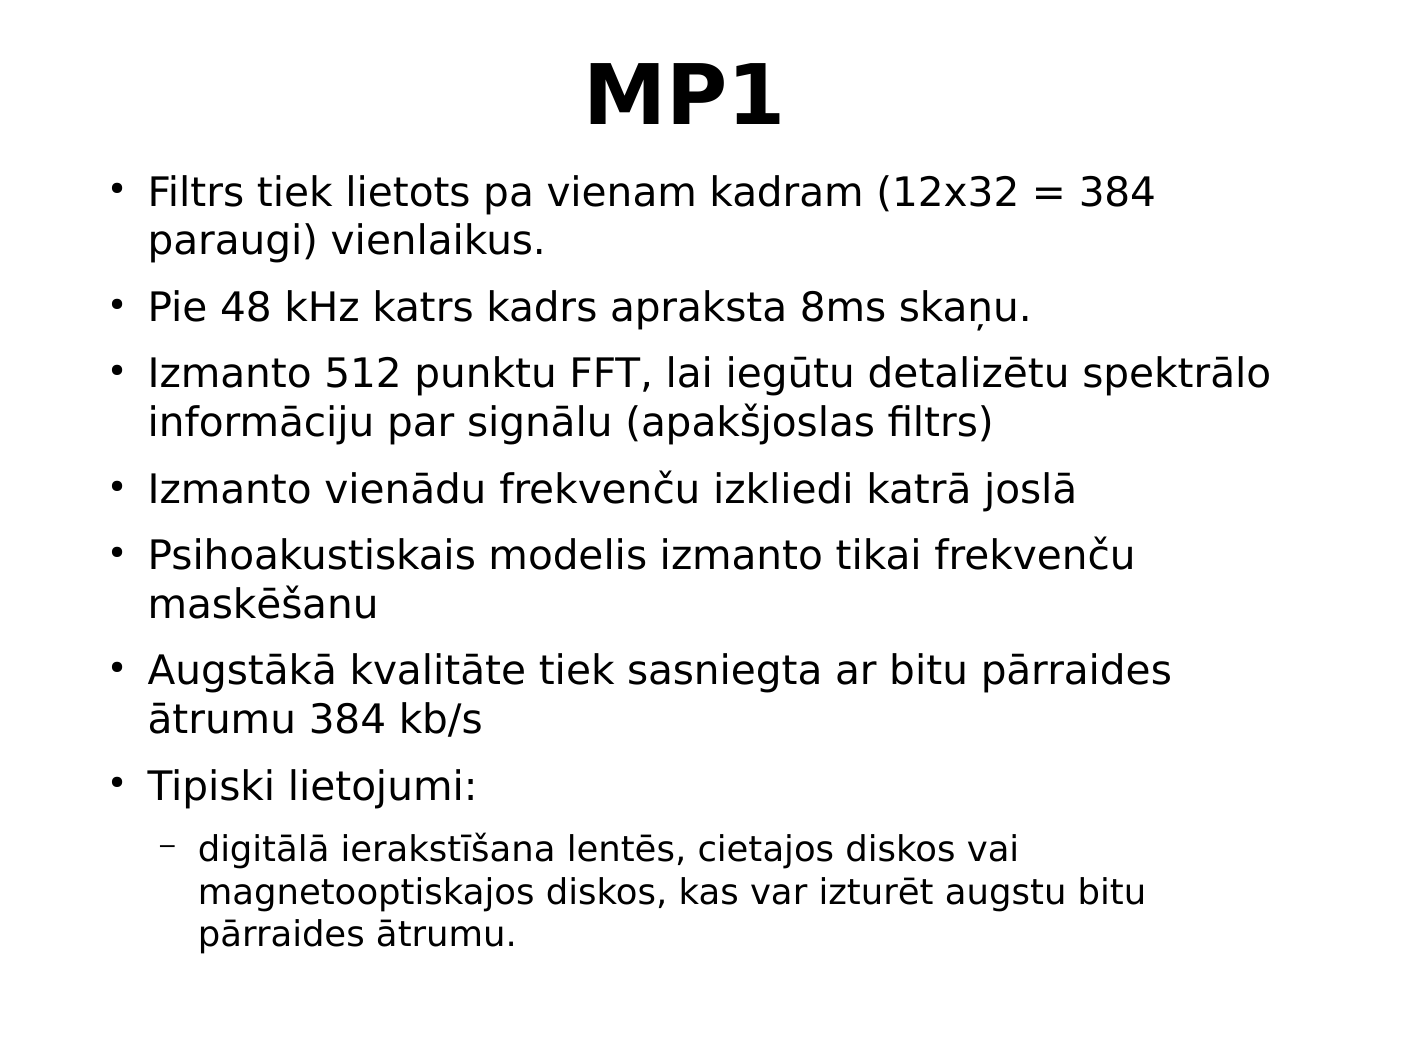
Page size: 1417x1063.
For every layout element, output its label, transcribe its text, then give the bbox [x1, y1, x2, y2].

title MP1 [82, 35, 1287, 148]
list Filtrs tiek lietots pa vienam kadram (12x32 = 384 paraugi) vienlaikus. Pie 48 kHz katrs kadrs apraksta 8ms skaņu. Izmanto 512 punktu FFT, lai iegūtu detalizētu spektrālo informāciju par signālu (apakšjoslas filtrs) Izmanto vienādu frekvenču izkliedi katrā joslā Psihoakustiskais modelis izmanto tikai frekvenču maskēšanu Augstākā kvalitāte tiek sasniegta ar bitu pārraides ātrumu 384 kb/s Tipiski lietojumi: digitālā ierakstīšana lentēs, cietajos diskos vai magnetooptiskajos diskos, kas var izturēt augstu bitu pārraides ātrumu. [82, 157, 1287, 969]
